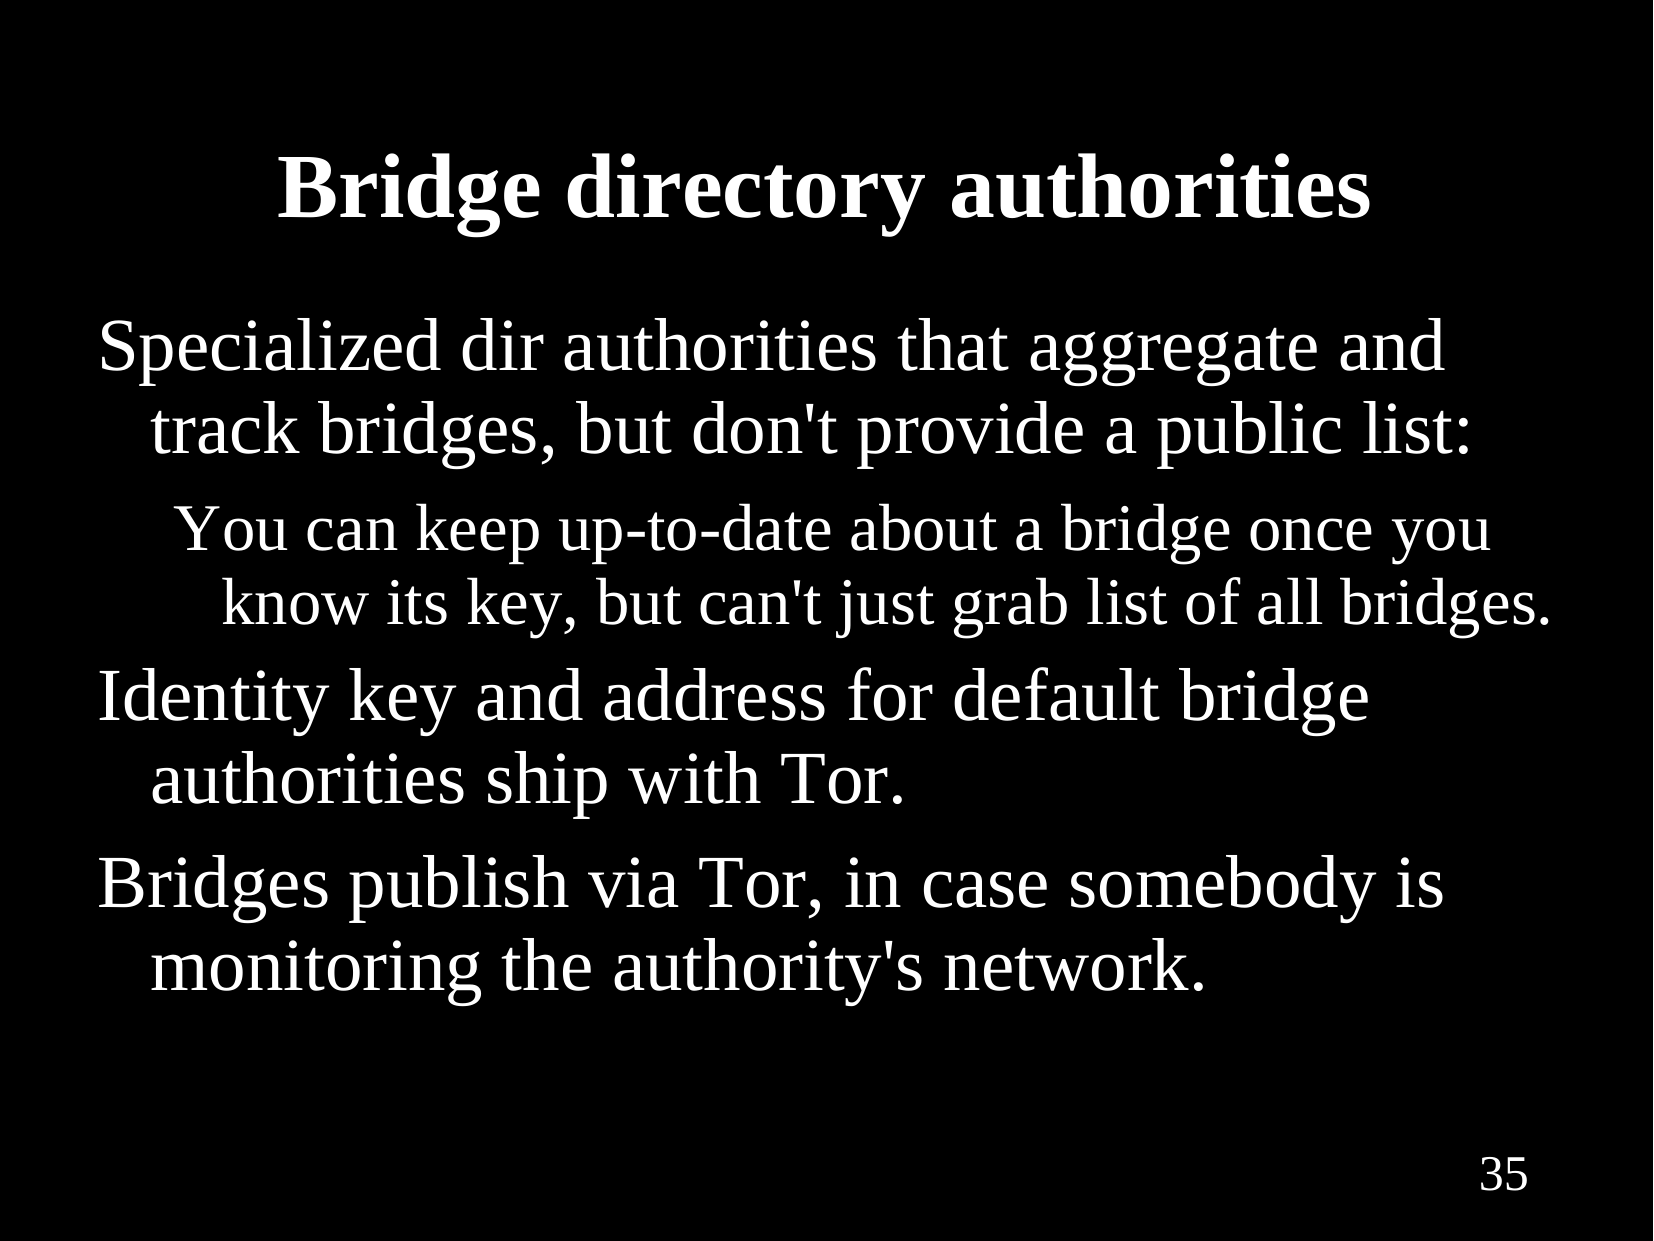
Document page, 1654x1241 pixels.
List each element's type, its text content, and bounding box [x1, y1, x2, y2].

title Bridge directory authorities [119, 91, 1532, 283]
list Specialized dir authorities that aggregate and track bridges, but don't provide a public list: You can keep up-to-date about a bridge once you know its key, but can't just grab list of all bridges. Identity key and address for default bridge authorities ship with Tor. Bridges publish via Tor, in case somebody is monitoring the authority's network. [79, 303, 1571, 1093]
